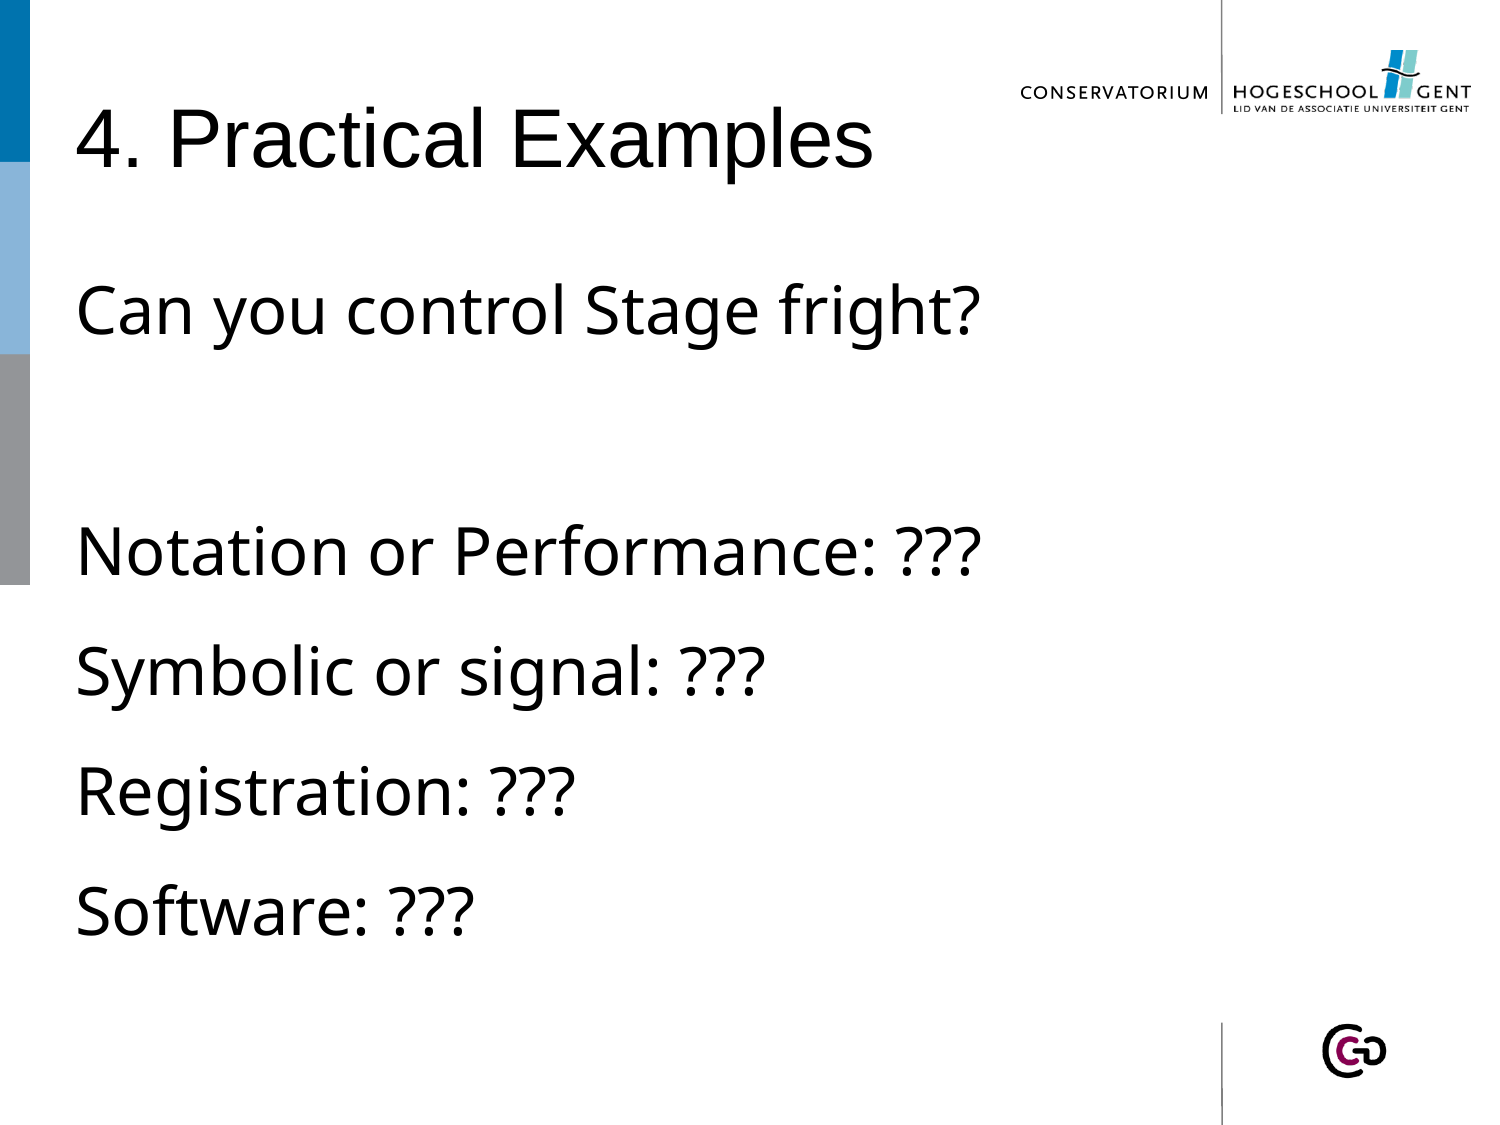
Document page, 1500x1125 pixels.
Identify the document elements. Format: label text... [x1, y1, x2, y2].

title 4. Practical Examples [75, 44, 1425, 233]
picture [1298, 1070, 1410, 1090]
picture [0, 162, 30, 585]
list Can you control Stage fright? Notation or Performance: ??? Symbolic or signal: ??? Registration: ??? Software: ??? [75, 263, 1425, 1070]
picture [1425, 50, 1471, 112]
